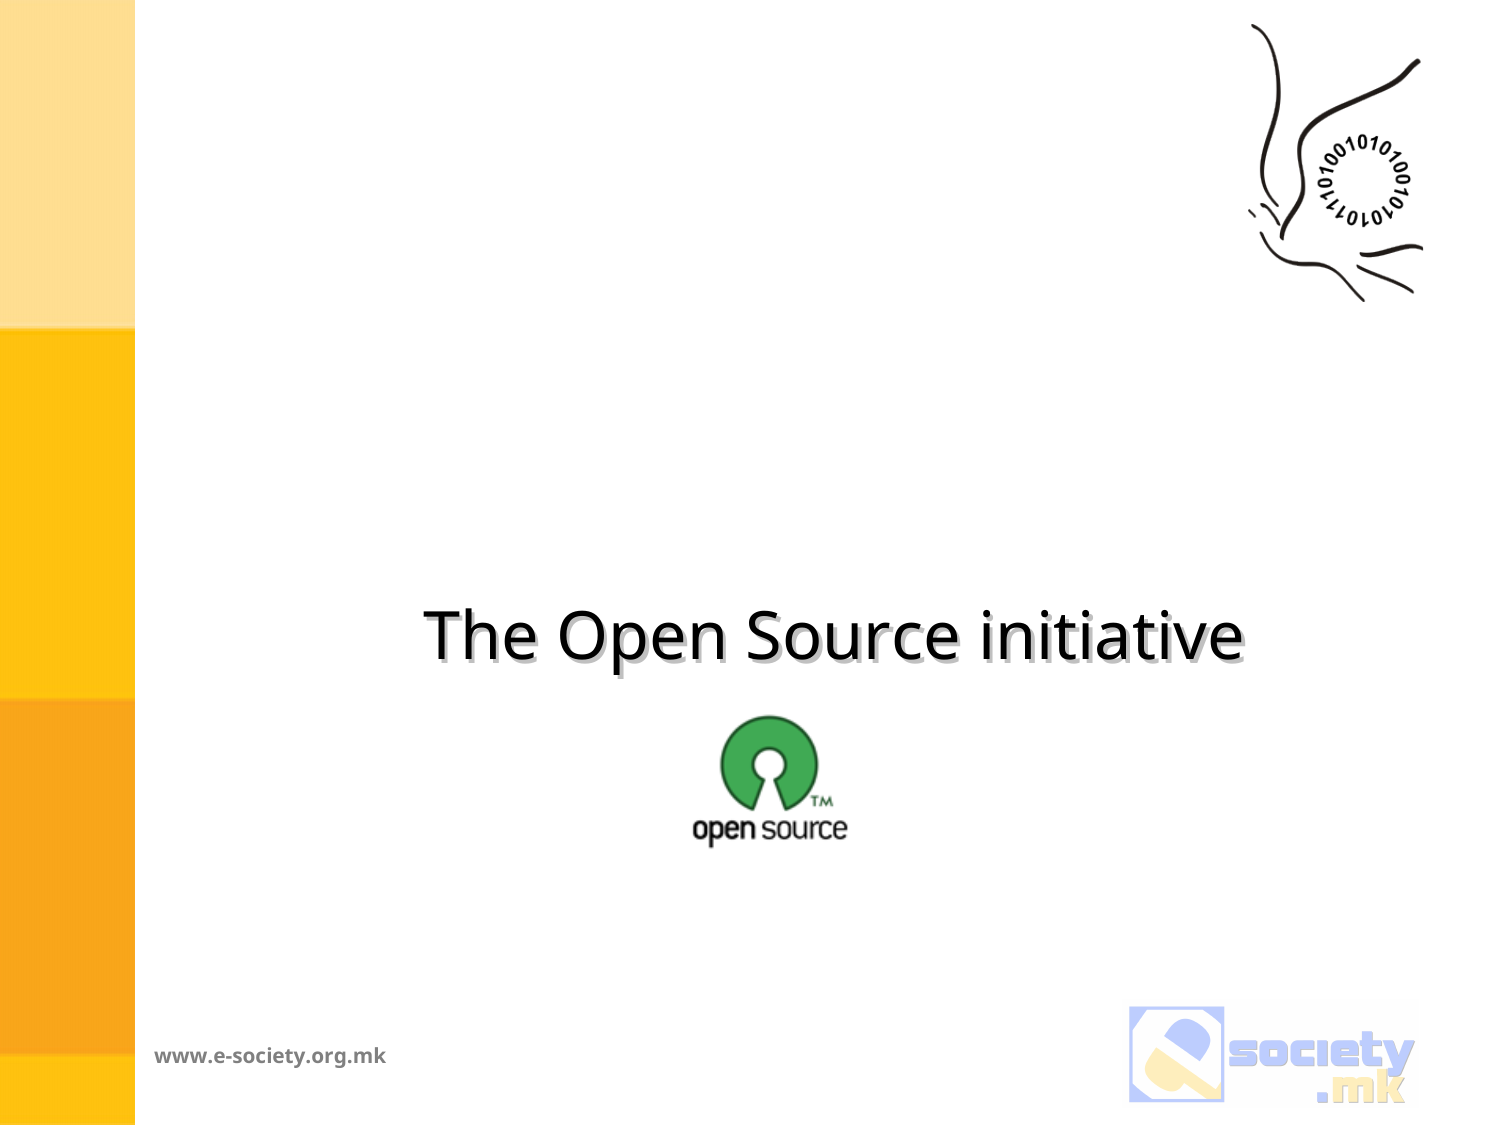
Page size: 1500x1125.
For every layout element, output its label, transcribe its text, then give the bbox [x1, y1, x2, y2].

subtitle The Open Source initiative [169, 262, 1425, 1006]
picture [684, 707, 857, 857]
picture [0, 0, 135, 1125]
picture [1248, 24, 1424, 262]
